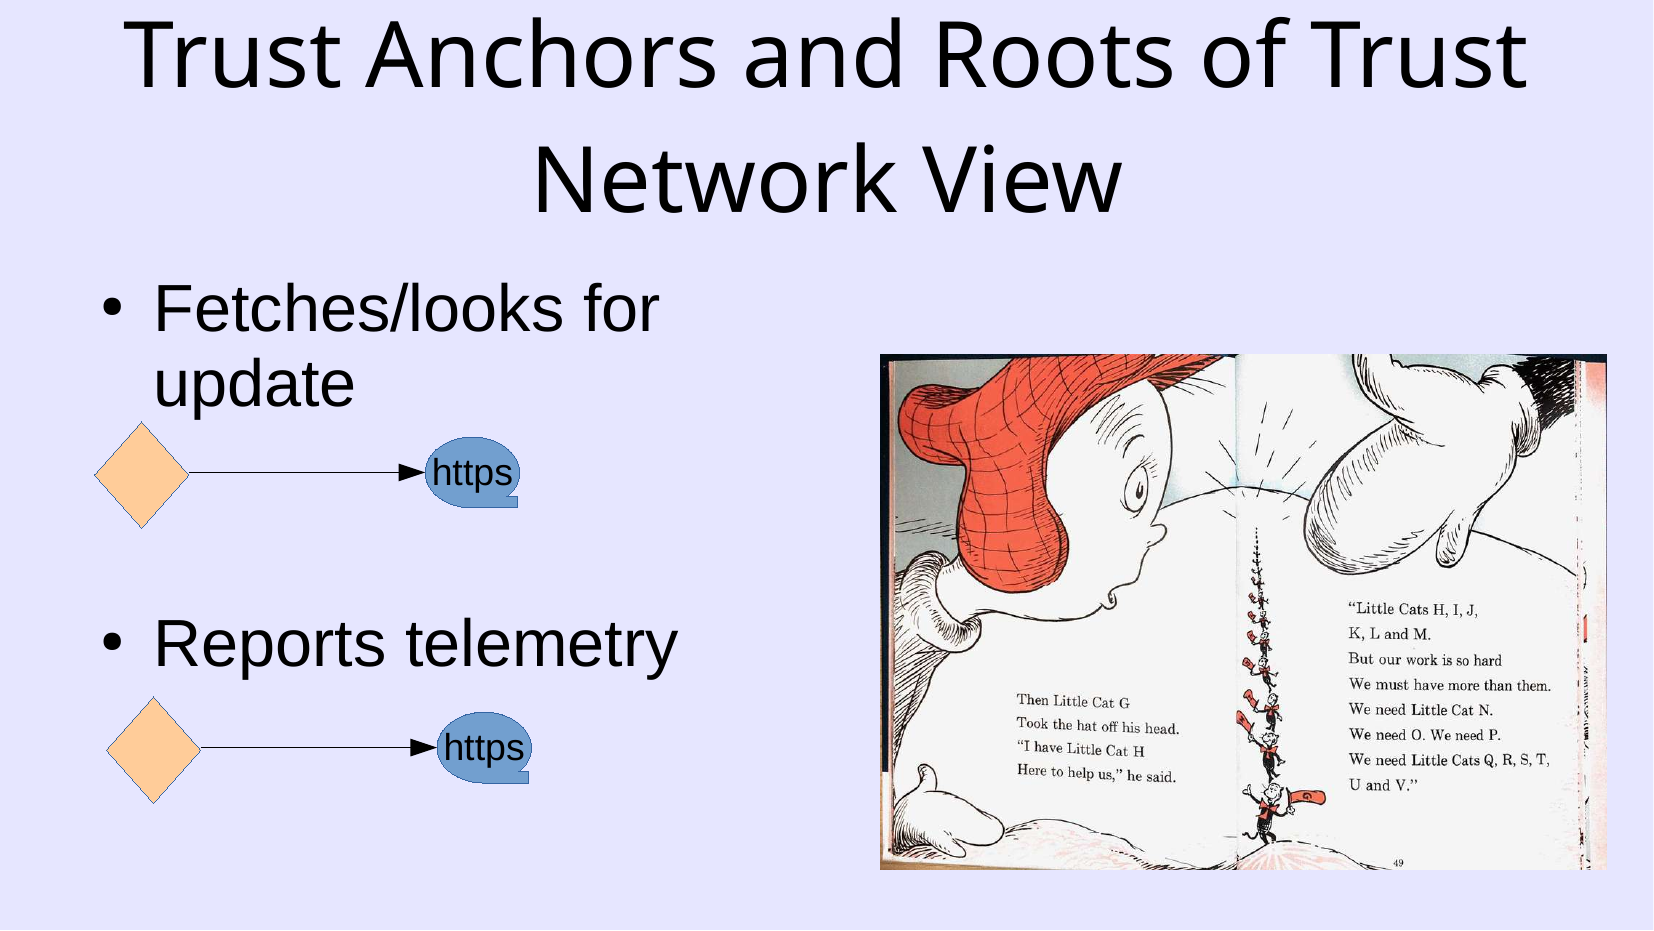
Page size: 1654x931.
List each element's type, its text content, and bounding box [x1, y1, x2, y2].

text_box https [437, 712, 532, 784]
text_box [94, 421, 189, 529]
text_box [106, 696, 201, 804]
title Trust Anchors and Roots of Trust Network View [82, 0, 1571, 250]
picture [880, 354, 1607, 870]
list Fetches/looks for update [82, 270, 809, 529]
text_box https [425, 437, 520, 508]
list Reports telemetry [82, 605, 809, 863]
